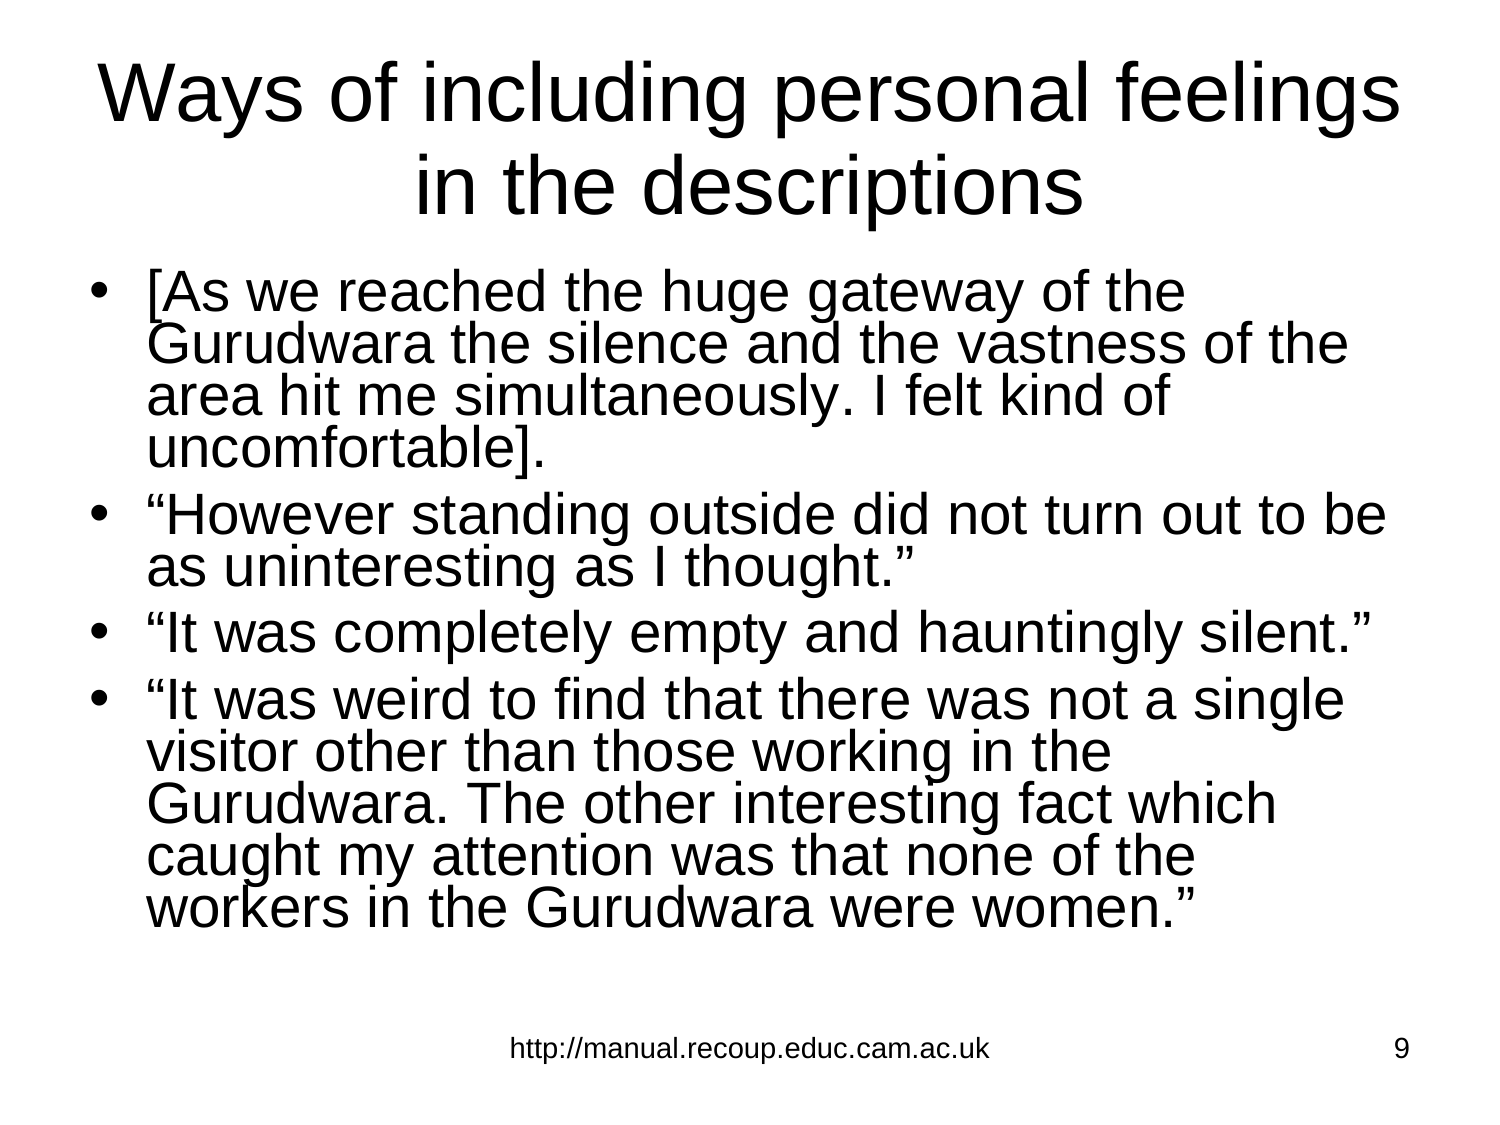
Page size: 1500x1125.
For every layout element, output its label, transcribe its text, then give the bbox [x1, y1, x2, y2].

title Ways of including personal feelings in the descriptions [75, 31, 1426, 247]
list [As we reached the huge gateway of the Gurudwara the silence and the vastness of the area hit me simultaneously. I felt kind of uncomfortable]. “However standing outside did not turn out to be as uninteresting as I thought.” “It was completely empty and hauntingly silent.” “It was weird to find that there was not a single visitor other than those working in the Gurudwara. The other interesting fact which caught my attention was that none of the workers in the Gurudwara were women.” [75, 262, 1426, 1006]
